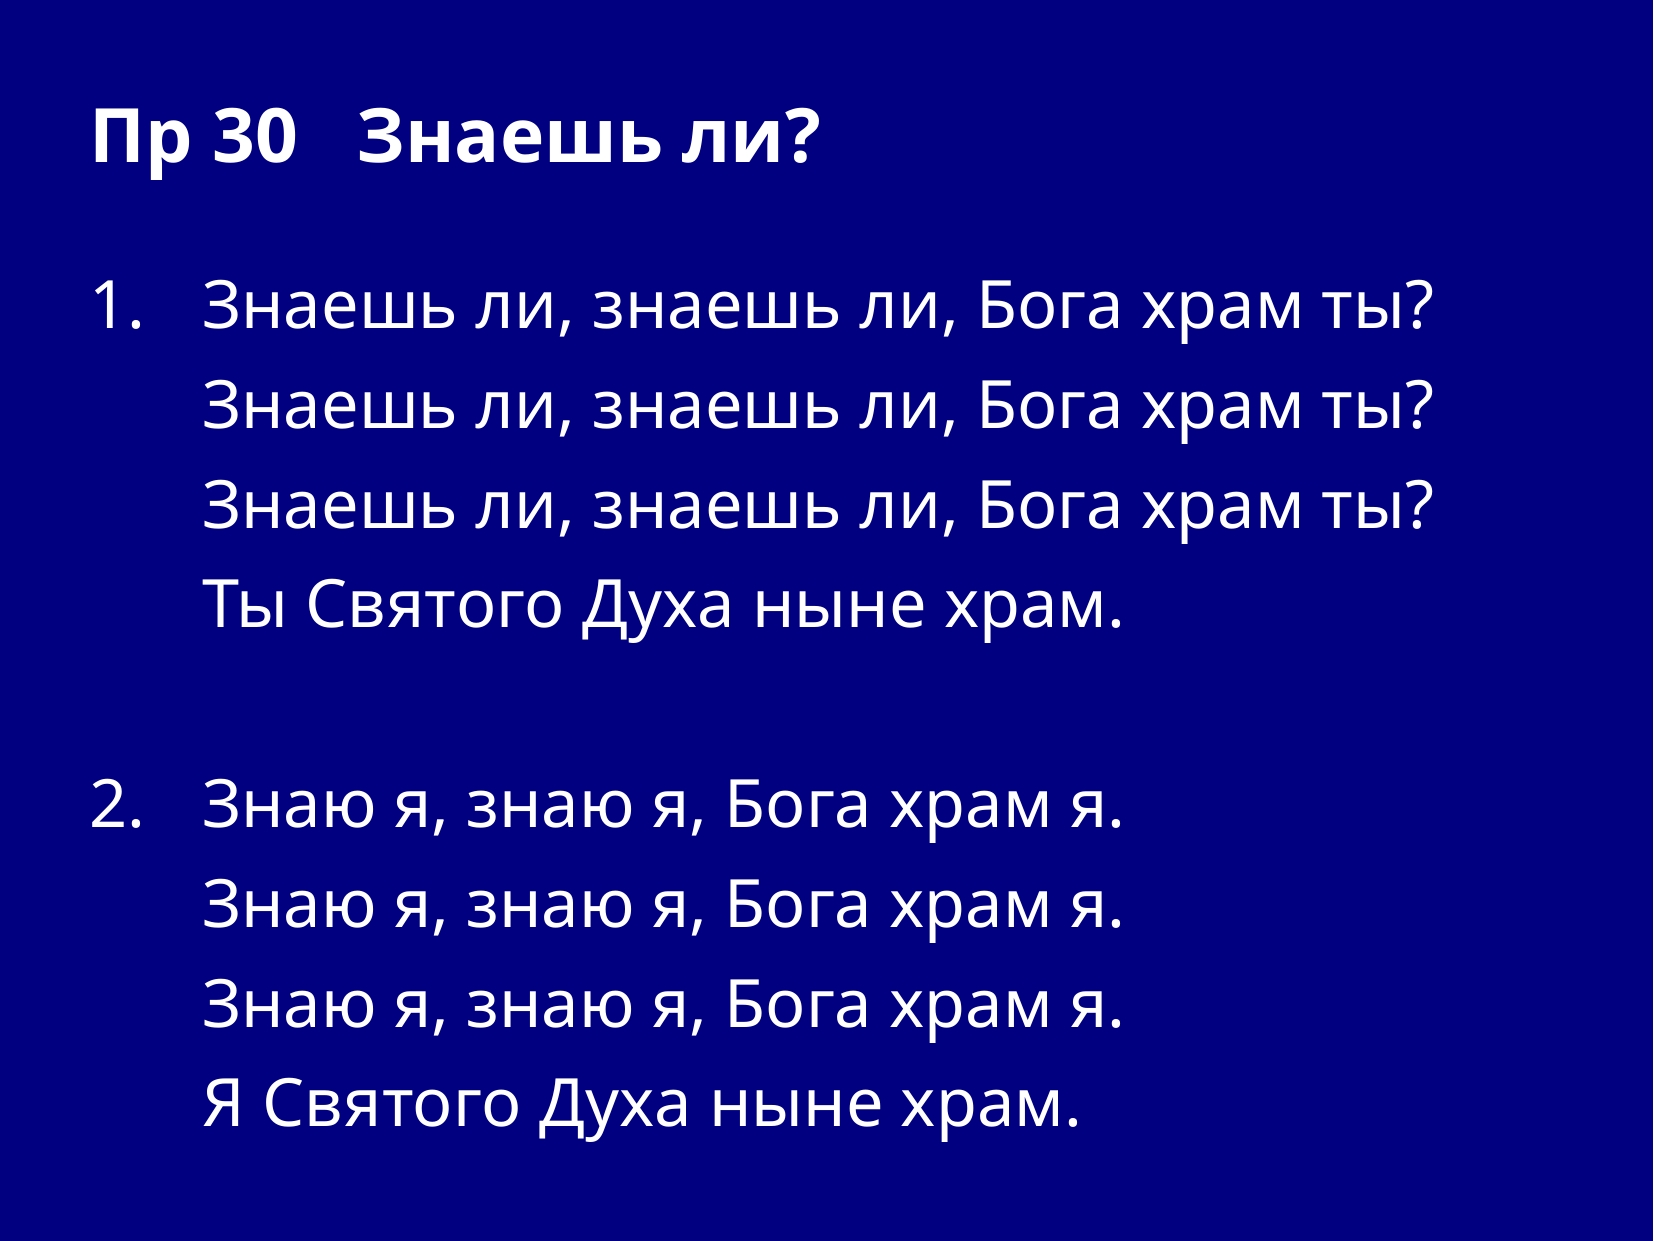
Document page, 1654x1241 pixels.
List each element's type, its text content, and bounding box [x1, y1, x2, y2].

text_box 1. Знаешь ли, знаешь ли, Бога храм ты? Знаешь ли, знаешь ли, Бога храм ты? Знаешь ли, знаешь ли, Бога храм ты? Ты Святого Духа ныне храм. 2. Знаю я, знаю я, Бога храм я. Знаю я, знаю я, Бога храм я. Знаю я, знаю я, Бога храм я. Я Святого Духа ныне храм. [75, 188, 1576, 1163]
text_box Пр 30 Знаешь ли? [75, 75, 1576, 188]
